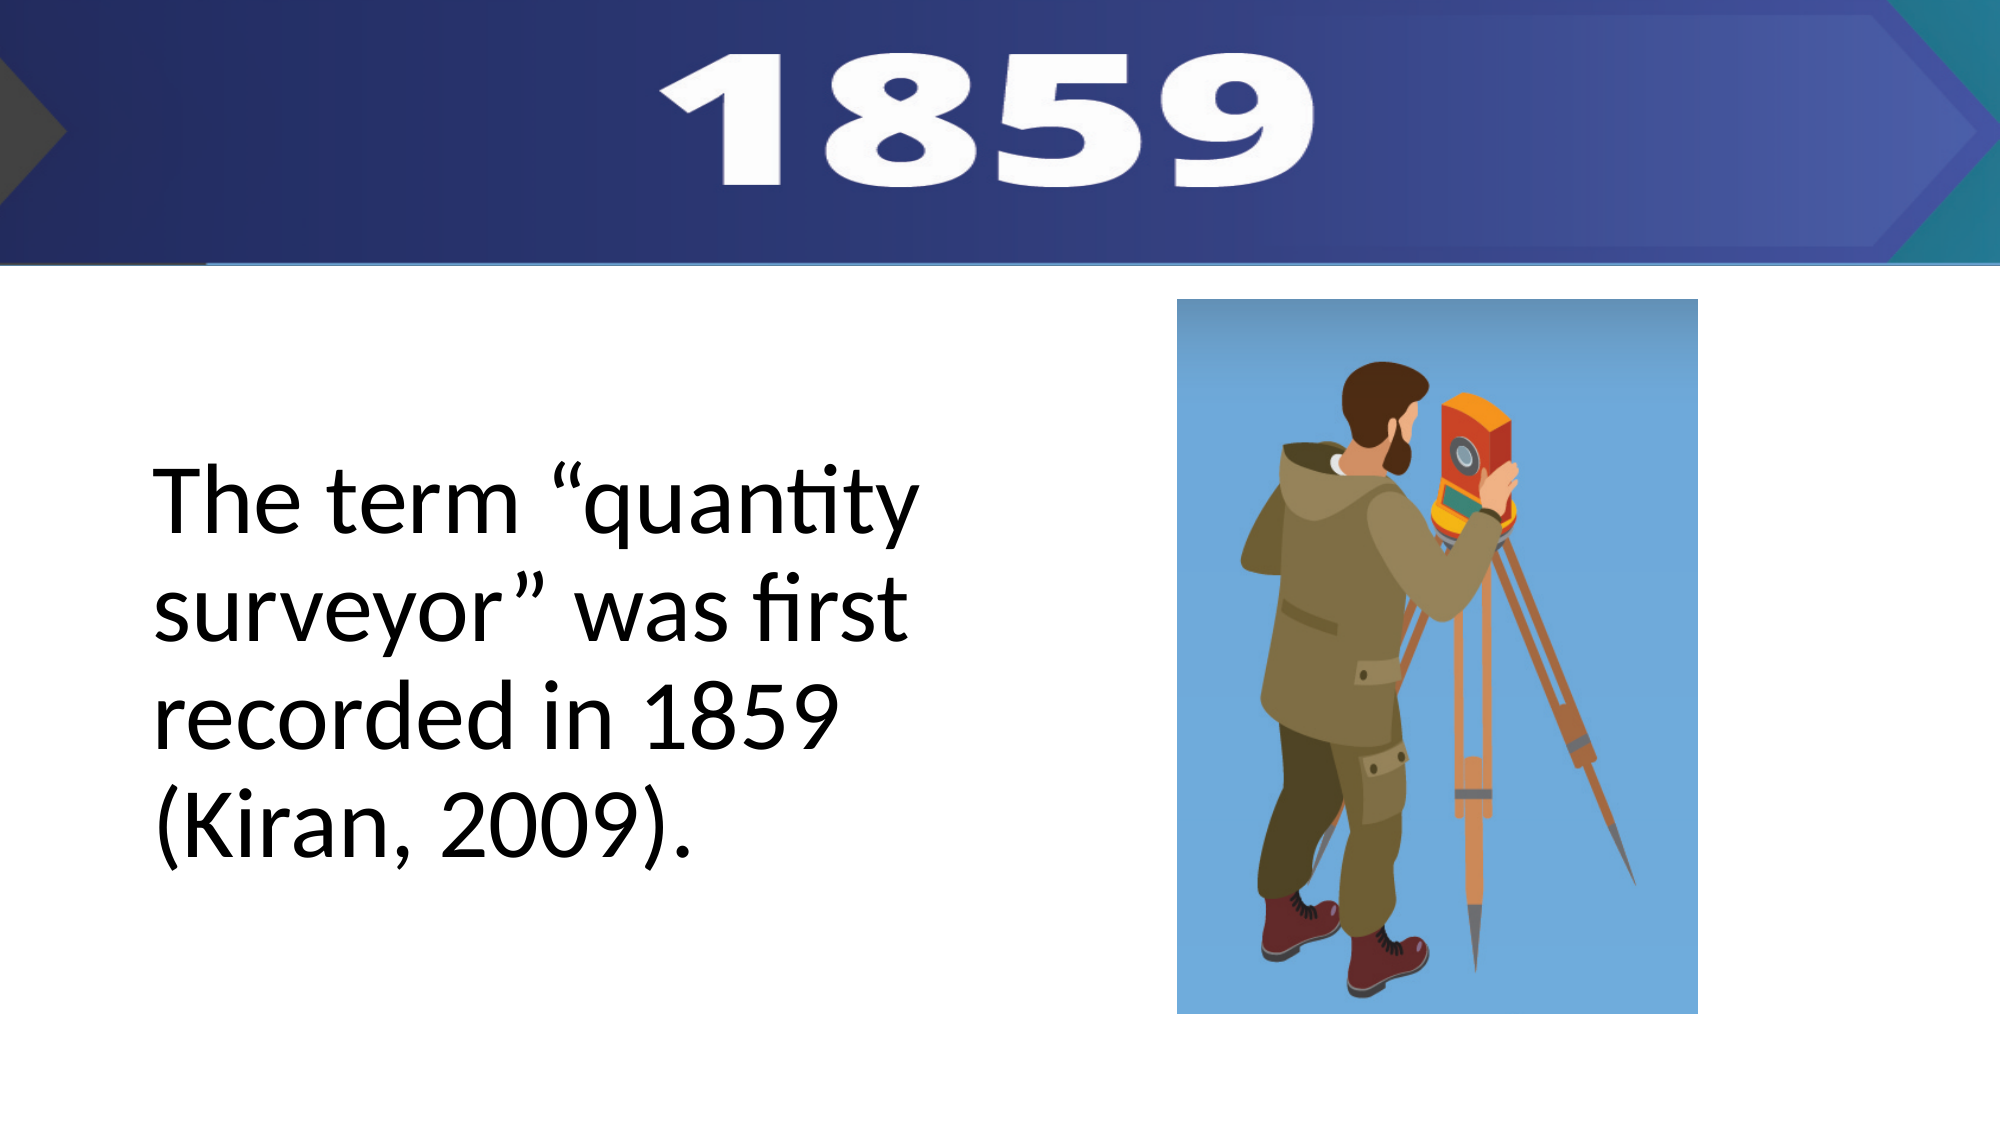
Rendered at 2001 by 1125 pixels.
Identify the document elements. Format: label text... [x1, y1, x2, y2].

picture [1177, 299, 1699, 1014]
picture [0, 0, 2000, 266]
list The term “quantity surveyor” was first recorded in 1859 (Kiran, 2009). [137, 299, 988, 1014]
